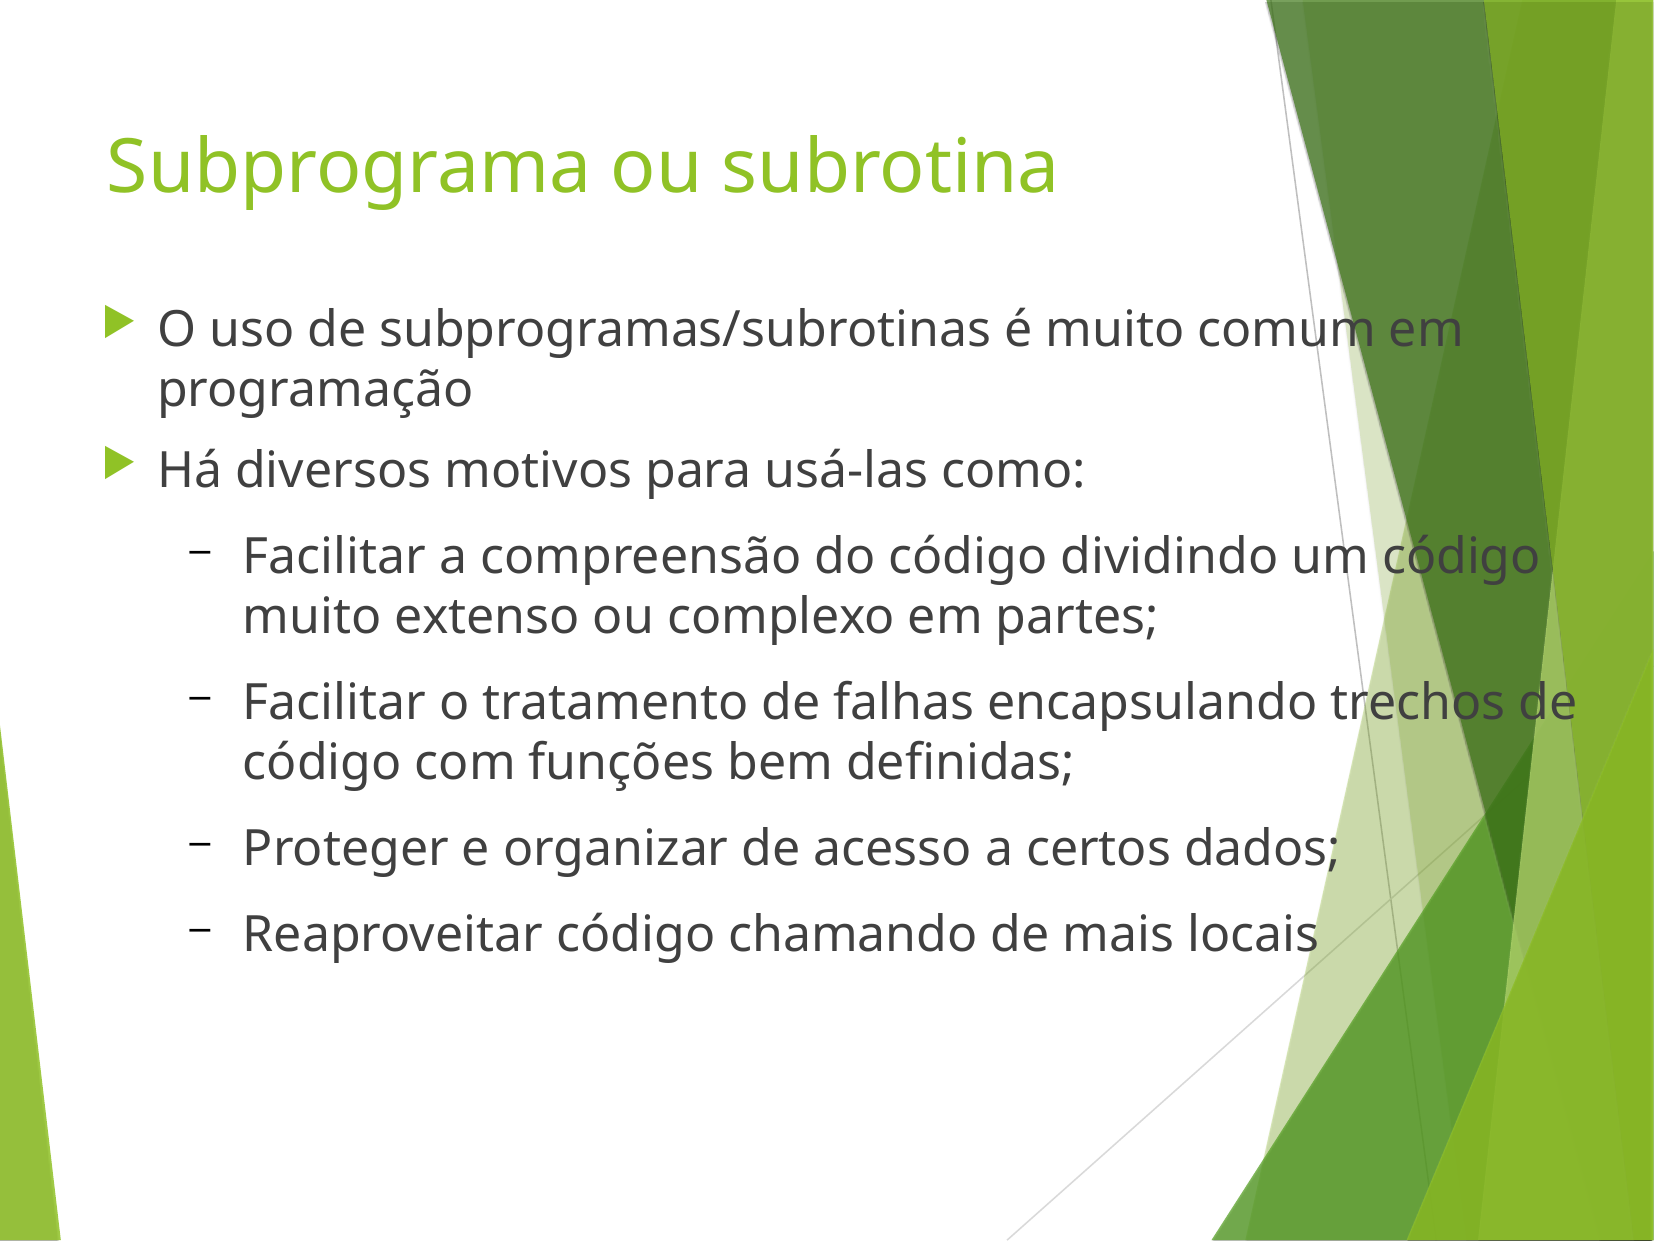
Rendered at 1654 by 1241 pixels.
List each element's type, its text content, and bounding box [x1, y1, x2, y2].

title Subprograma ou subrotina [91, 110, 1258, 289]
list O uso de subprogramas/subrotinas é muito comum em programação Há diversos motivos para usá-las como: Facilitar a compreensão do código dividindo um código muito extenso ou complexo em partes; Facilitar o tratamento de falhas encapsulando trechos de código com funções bem definidas; Proteger e organizar de acesso a certos dados; Reaproveitar código chamando de mais locais [86, 289, 1595, 1126]
